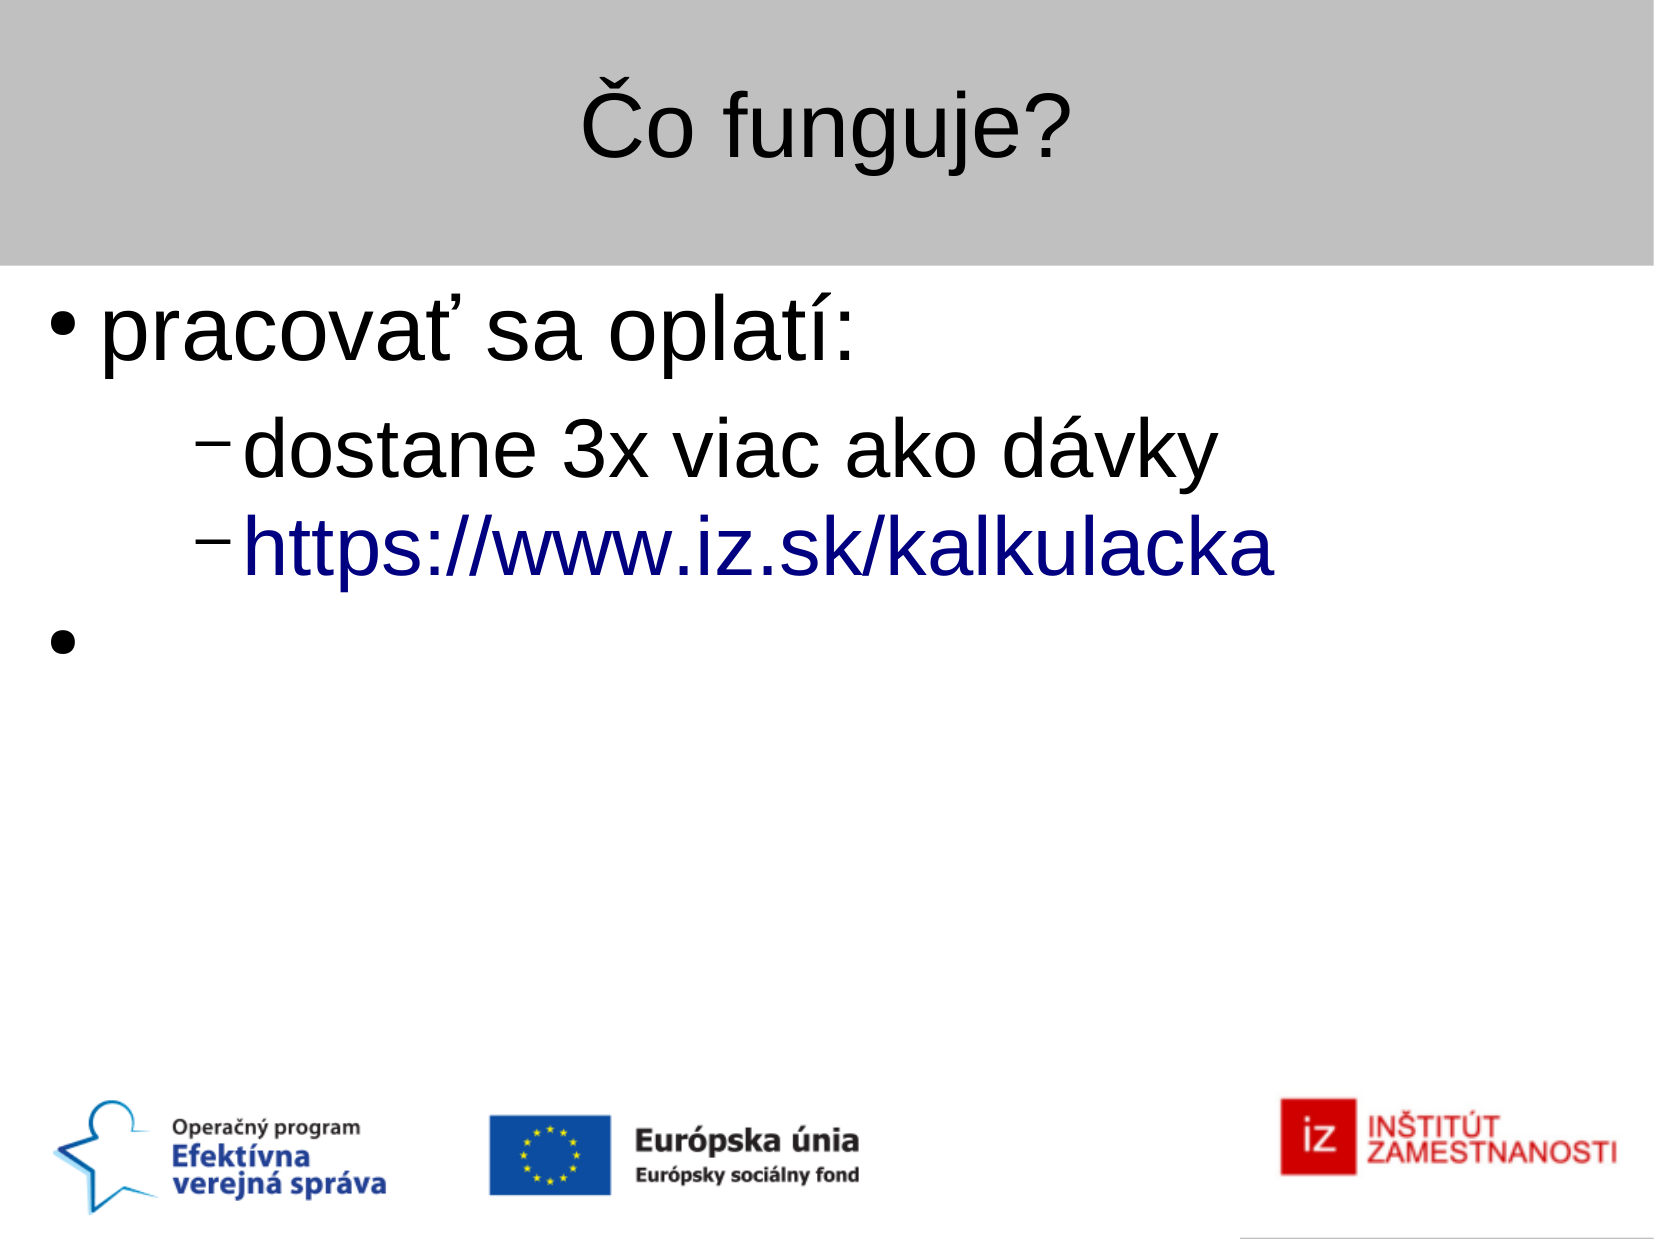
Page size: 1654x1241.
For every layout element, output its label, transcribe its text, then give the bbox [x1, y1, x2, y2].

title Čo funguje? [88, 29, 1565, 237]
list pracovať sa oplatí: dostane 3x viac ako dávky https://www.iz.sk/kalkulacka [29, 295, 1533, 1077]
picture [1240, 1033, 1654, 1241]
picture [29, 1077, 886, 1241]
